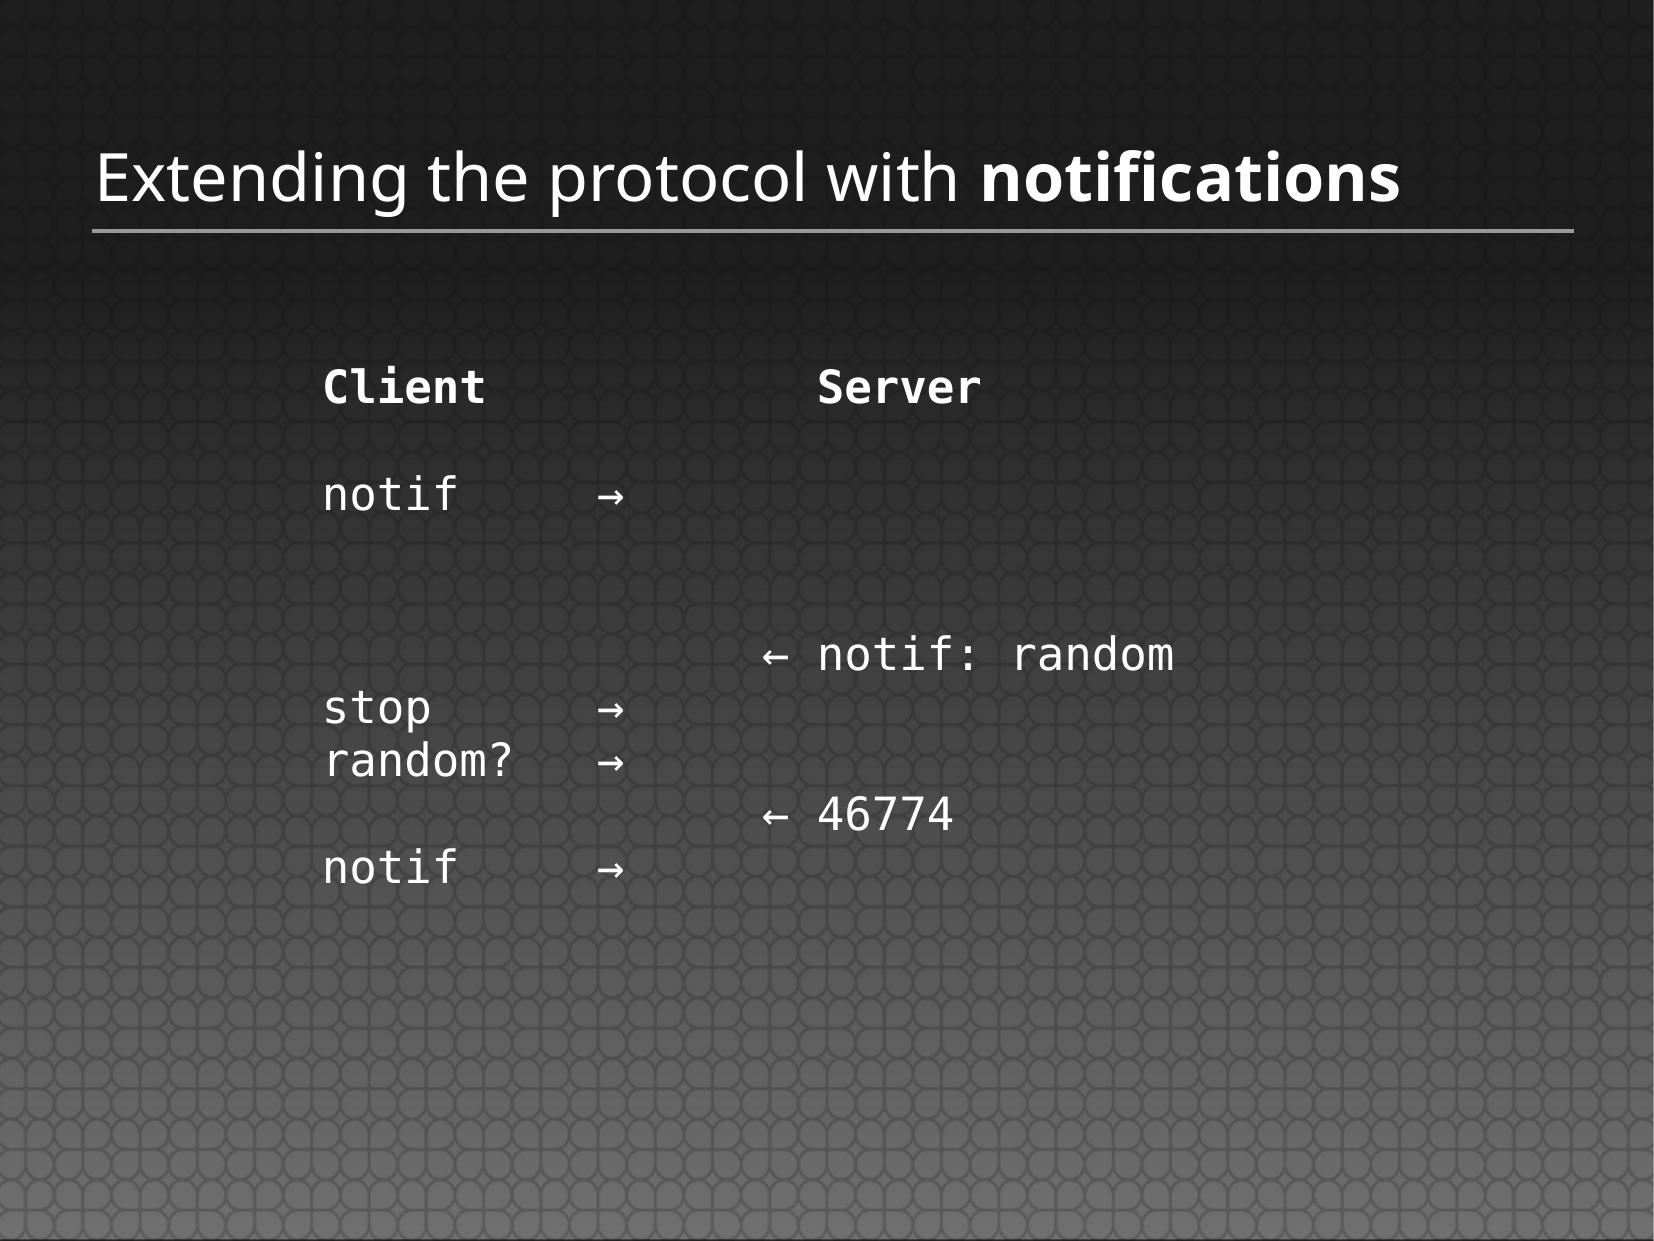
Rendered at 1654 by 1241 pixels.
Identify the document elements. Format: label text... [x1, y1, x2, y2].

title notif → [211, 272, 1654, 1037]
title Extending the protocol with notifications [94, 100, 1426, 251]
picture [0, 0, 1654, 1241]
